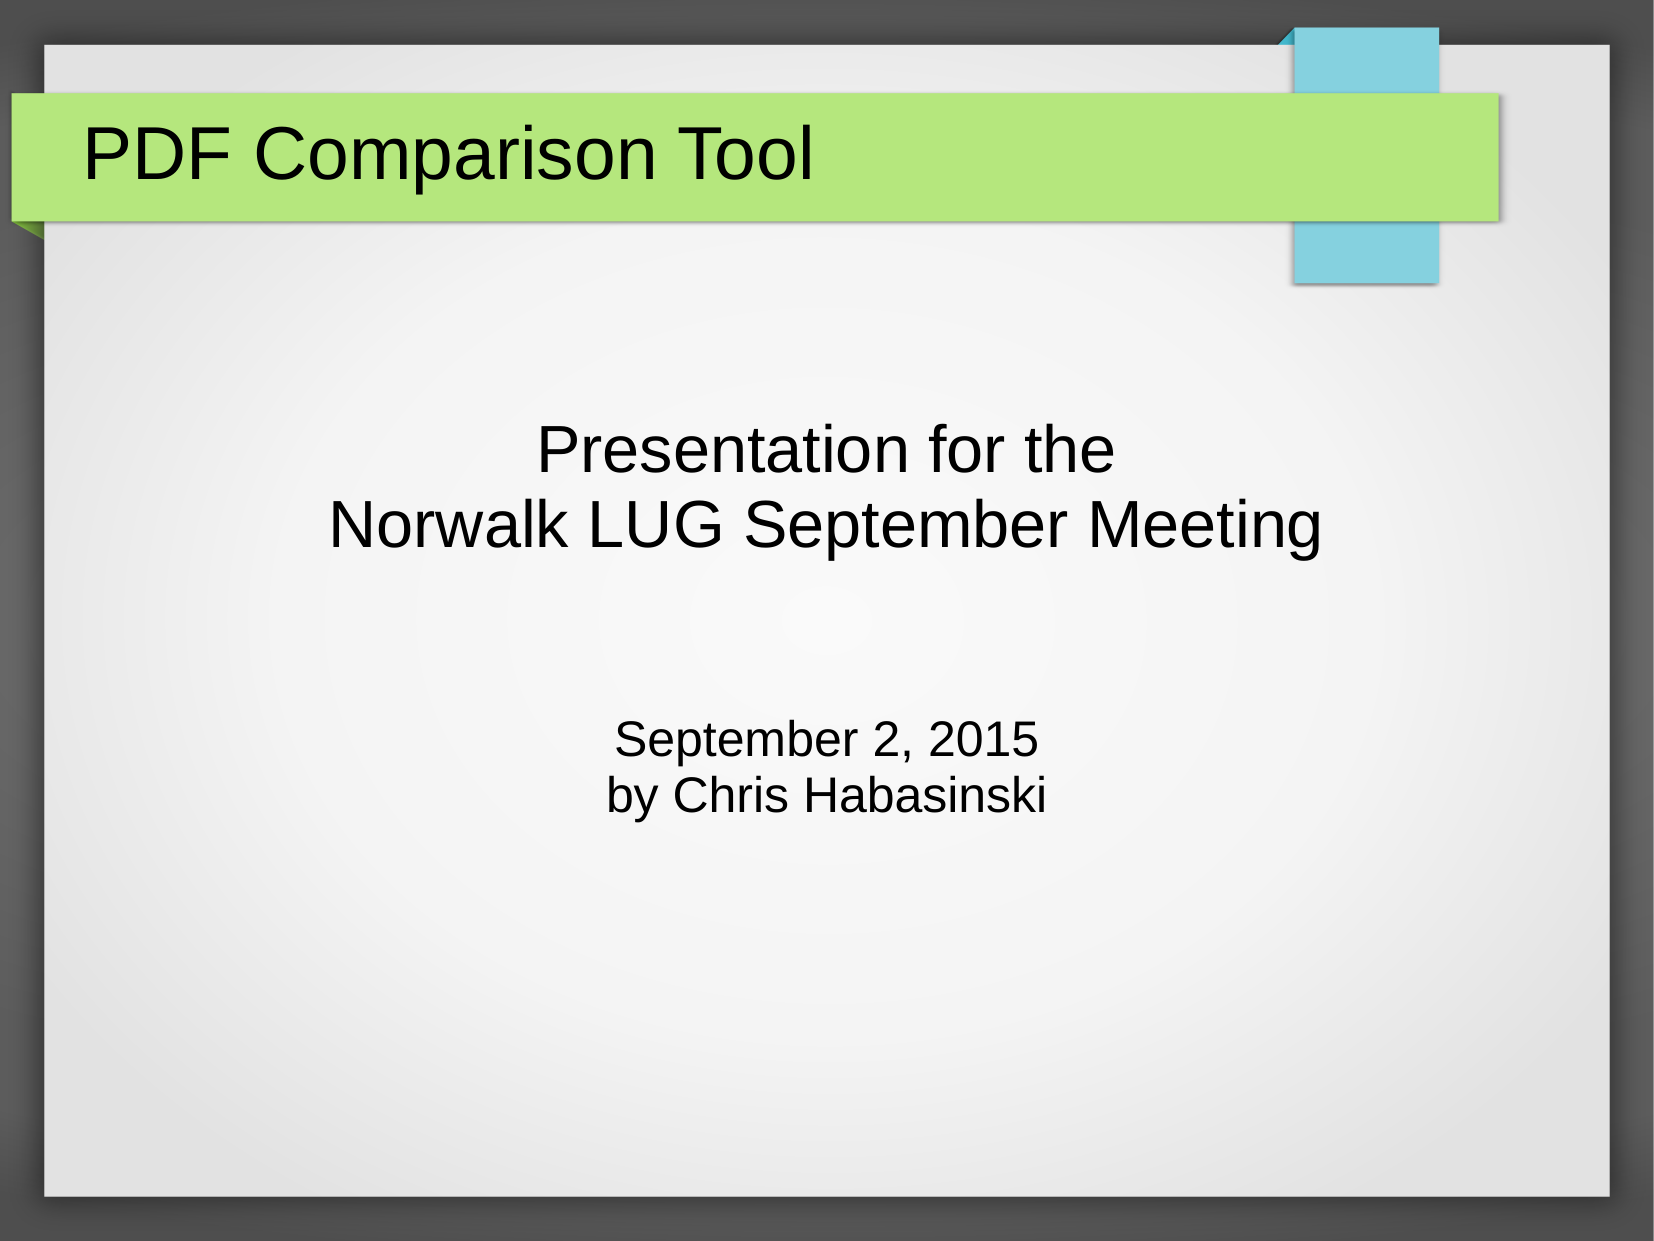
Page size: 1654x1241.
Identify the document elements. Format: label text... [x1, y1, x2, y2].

title PDF Comparison Tool [82, 94, 1264, 213]
picture [0, 0, 1654, 1241]
subtitle Presentation for the Norwalk LUG September Meeting September 2, 2015 by Chris Habasinski [82, 295, 1571, 1015]
